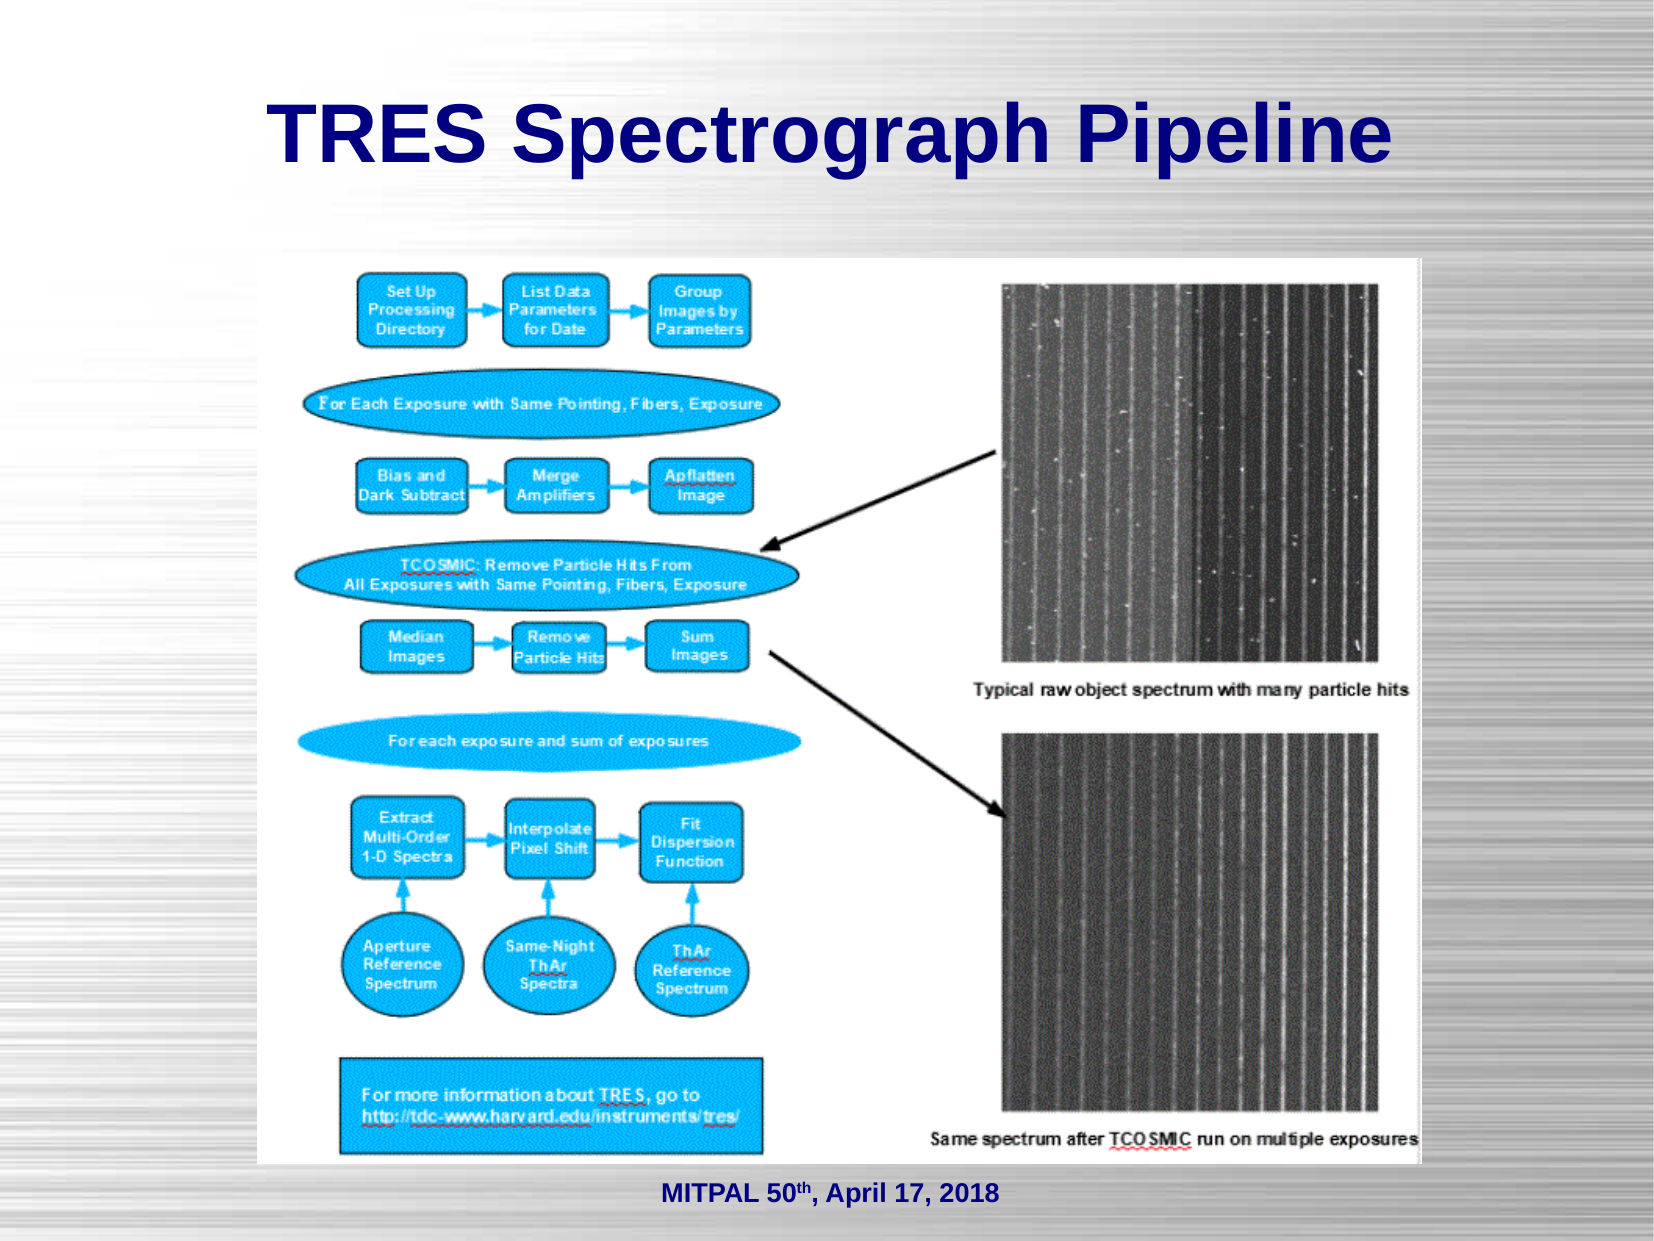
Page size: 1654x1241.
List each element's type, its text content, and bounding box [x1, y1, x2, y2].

text_box MITPAL 50th, April 17, 2018 [646, 1170, 1015, 1218]
text_box TRES Spectrograph Pipeline [33, 80, 1629, 207]
picture [0, 0, 1654, 1241]
